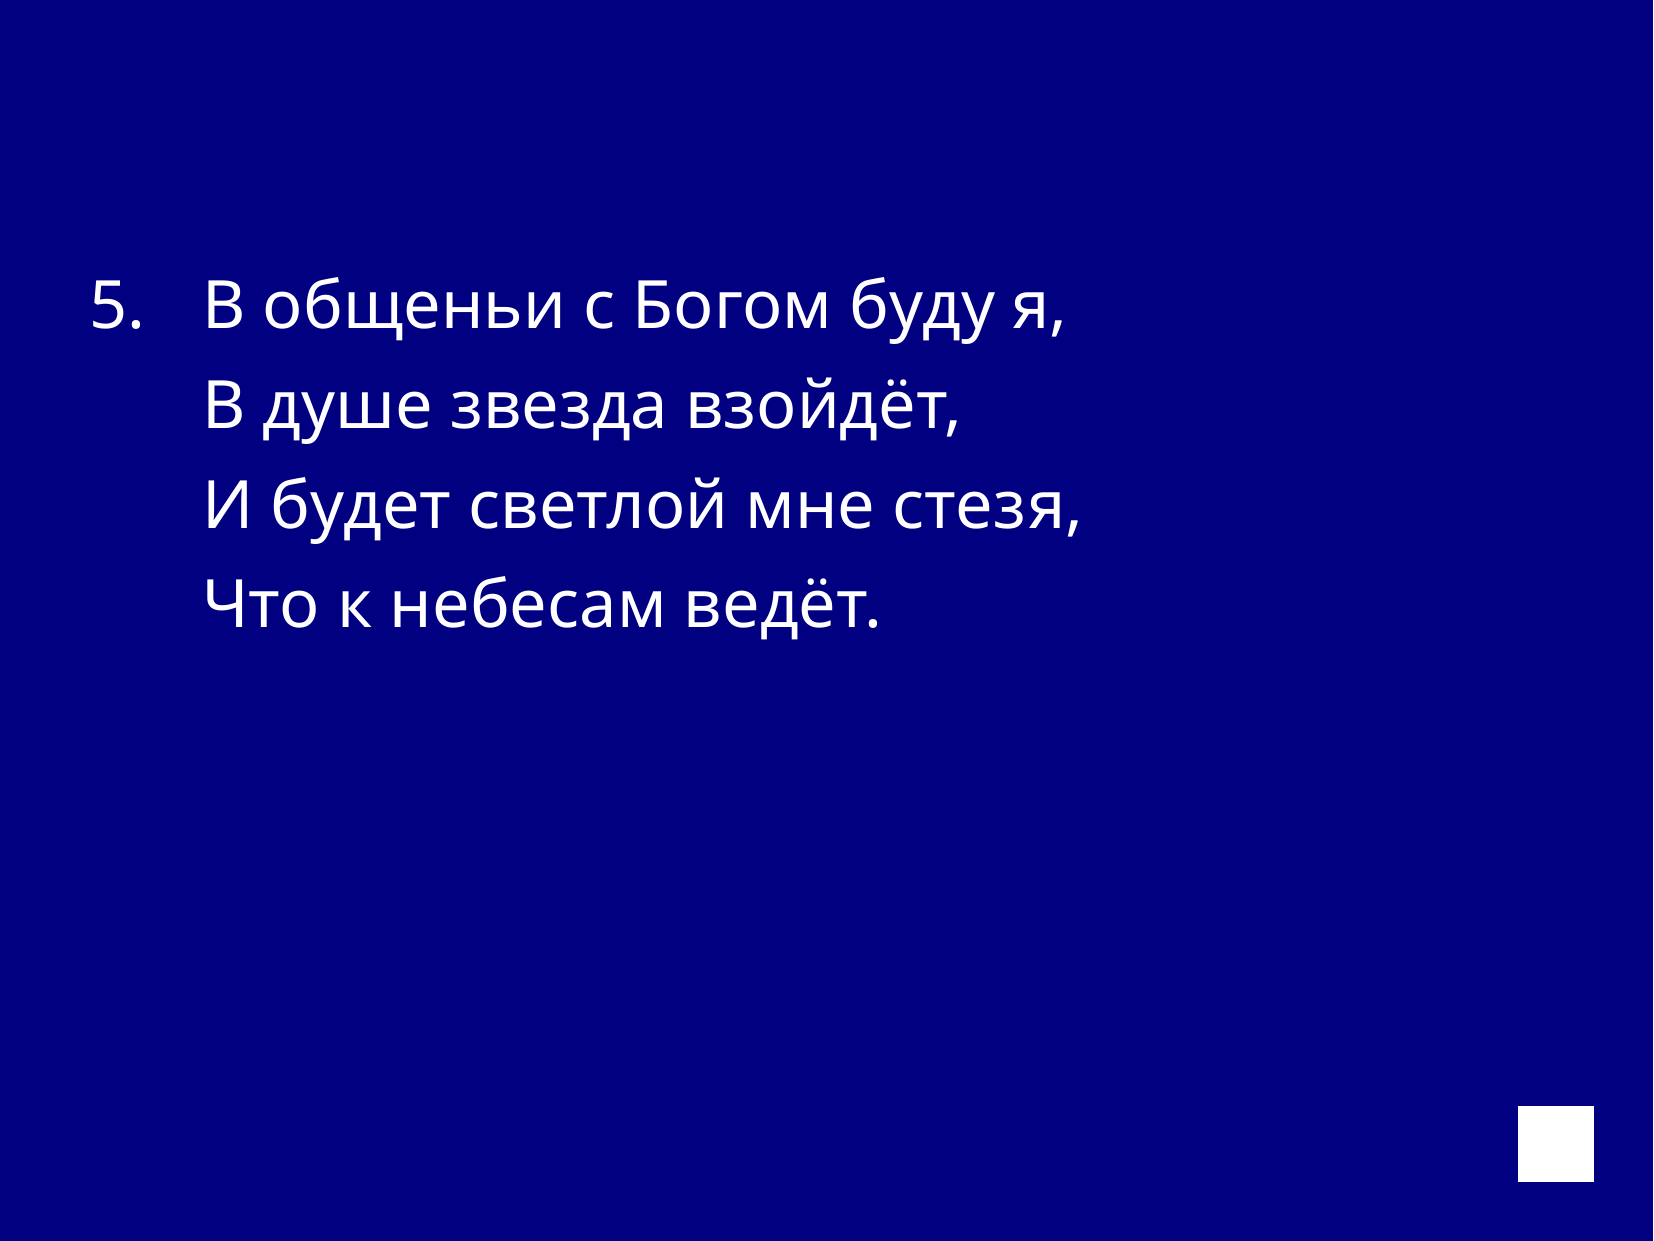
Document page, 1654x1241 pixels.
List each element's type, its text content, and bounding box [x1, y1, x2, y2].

text_box [1518, 1106, 1594, 1182]
text_box 5. В общеньи с Богом буду я, В душе звезда взойдёт, И будет светлой мне стезя, Что к небесам ведёт. [75, 150, 1576, 1163]
